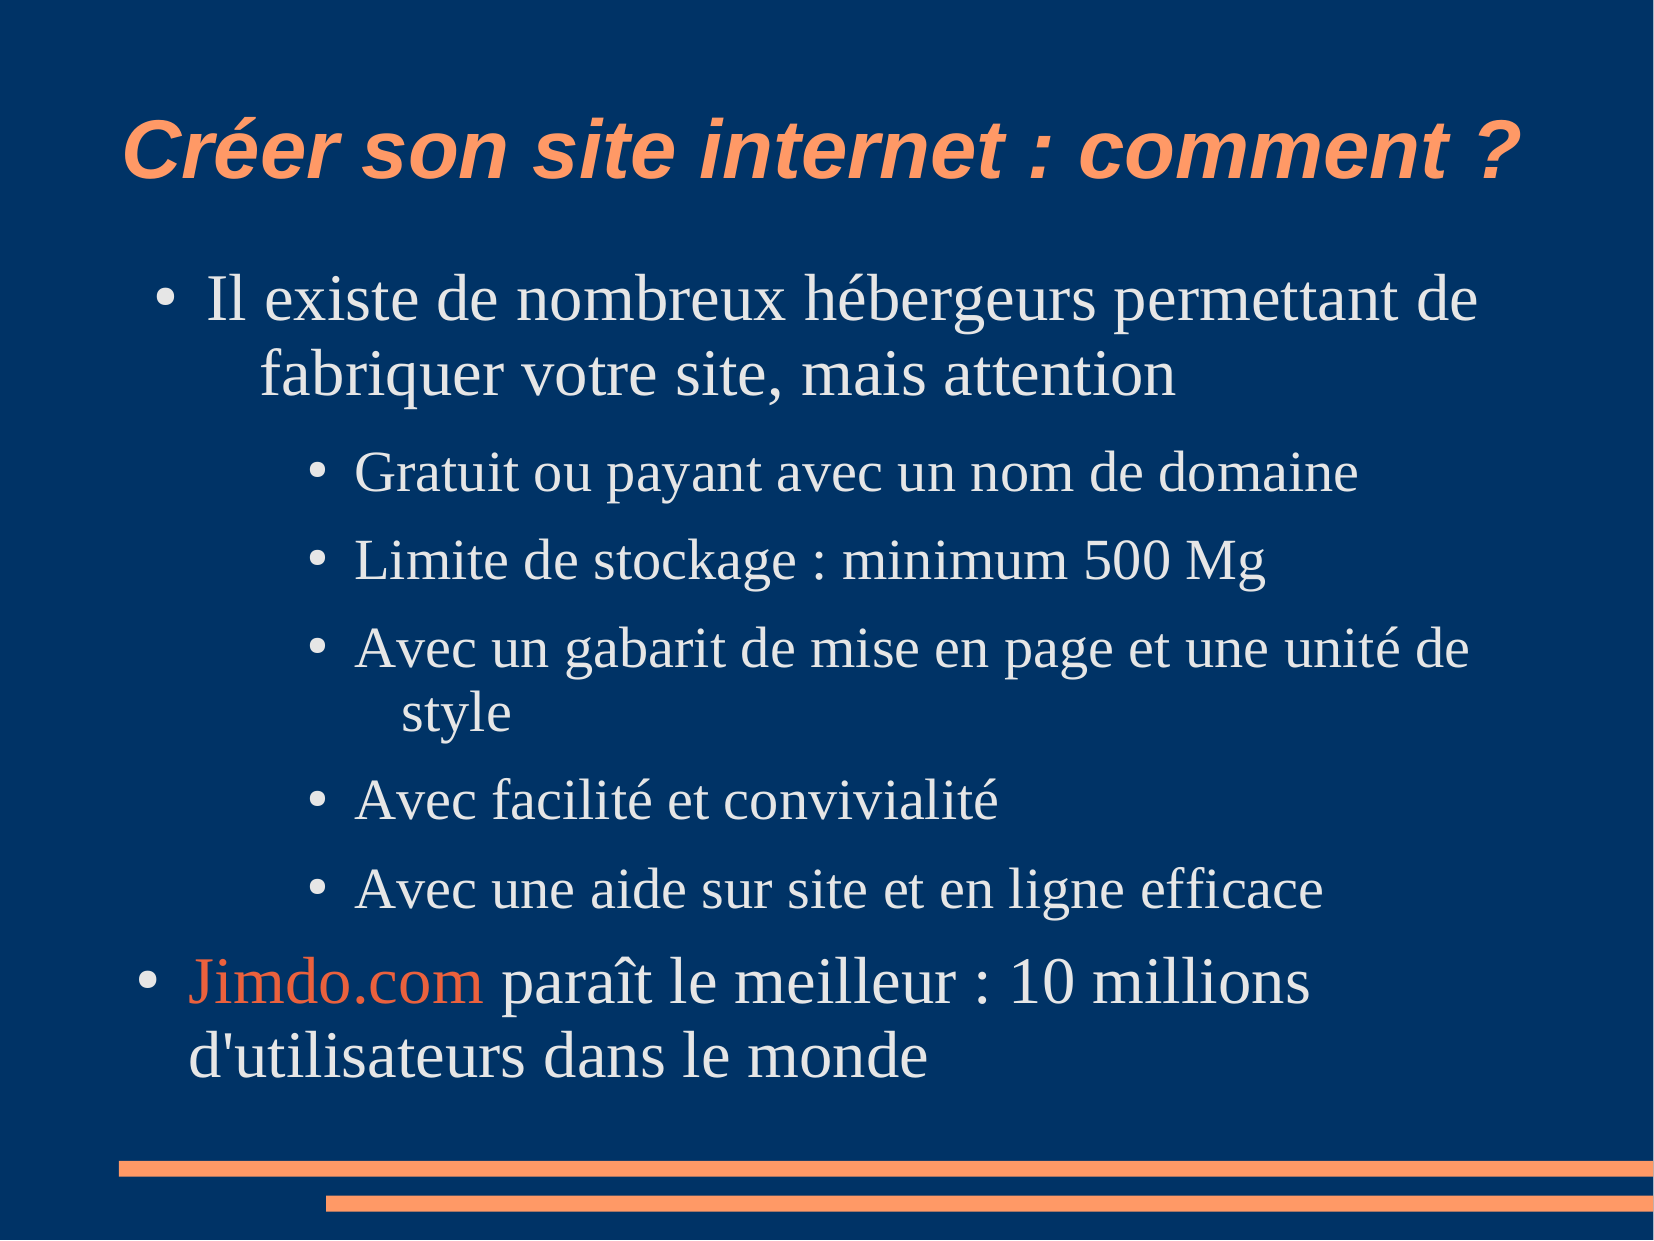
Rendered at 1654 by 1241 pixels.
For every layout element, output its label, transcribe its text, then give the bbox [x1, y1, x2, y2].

list Il existe de nombreux hébergeurs permettant de fabriquer votre site, mais attention Gratuit ou payant avec un nom de domaine Limite de stockage : minimum 500 Mg Avec un gabarit de mise en page et une unité de style Avec facilité et convivialité Avec une aide sur site et en ligne efficace Jimdo.com paraît le meilleur : 10 millions d'utilisateurs dans le monde [118, 261, 1558, 1093]
title Créer son site internet : comment ? [121, 46, 1534, 254]
